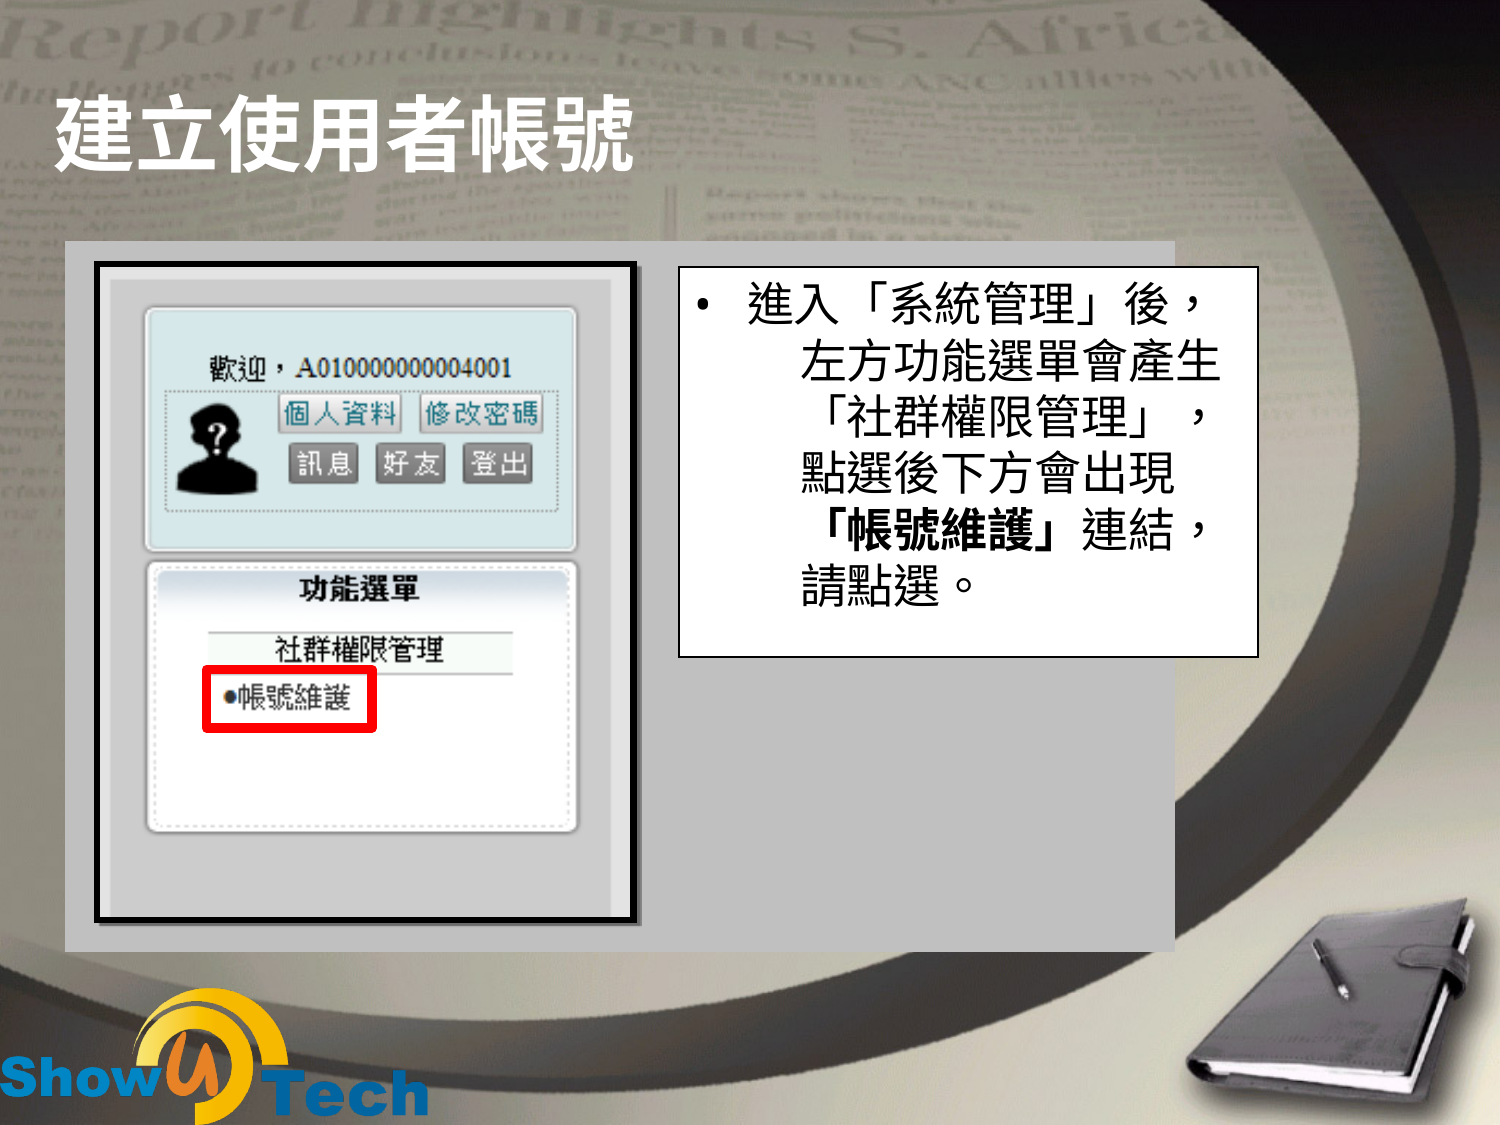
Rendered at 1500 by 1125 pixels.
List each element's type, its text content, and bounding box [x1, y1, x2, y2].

picture [100, 267, 631, 917]
title 建立使用者帳號 [37, 75, 1163, 175]
list 進入「系統管理」後，左方功能選單會產生「社群權限管理」，點選後下方會出現「帳號維護」連結，請點選。 [679, 267, 1258, 657]
